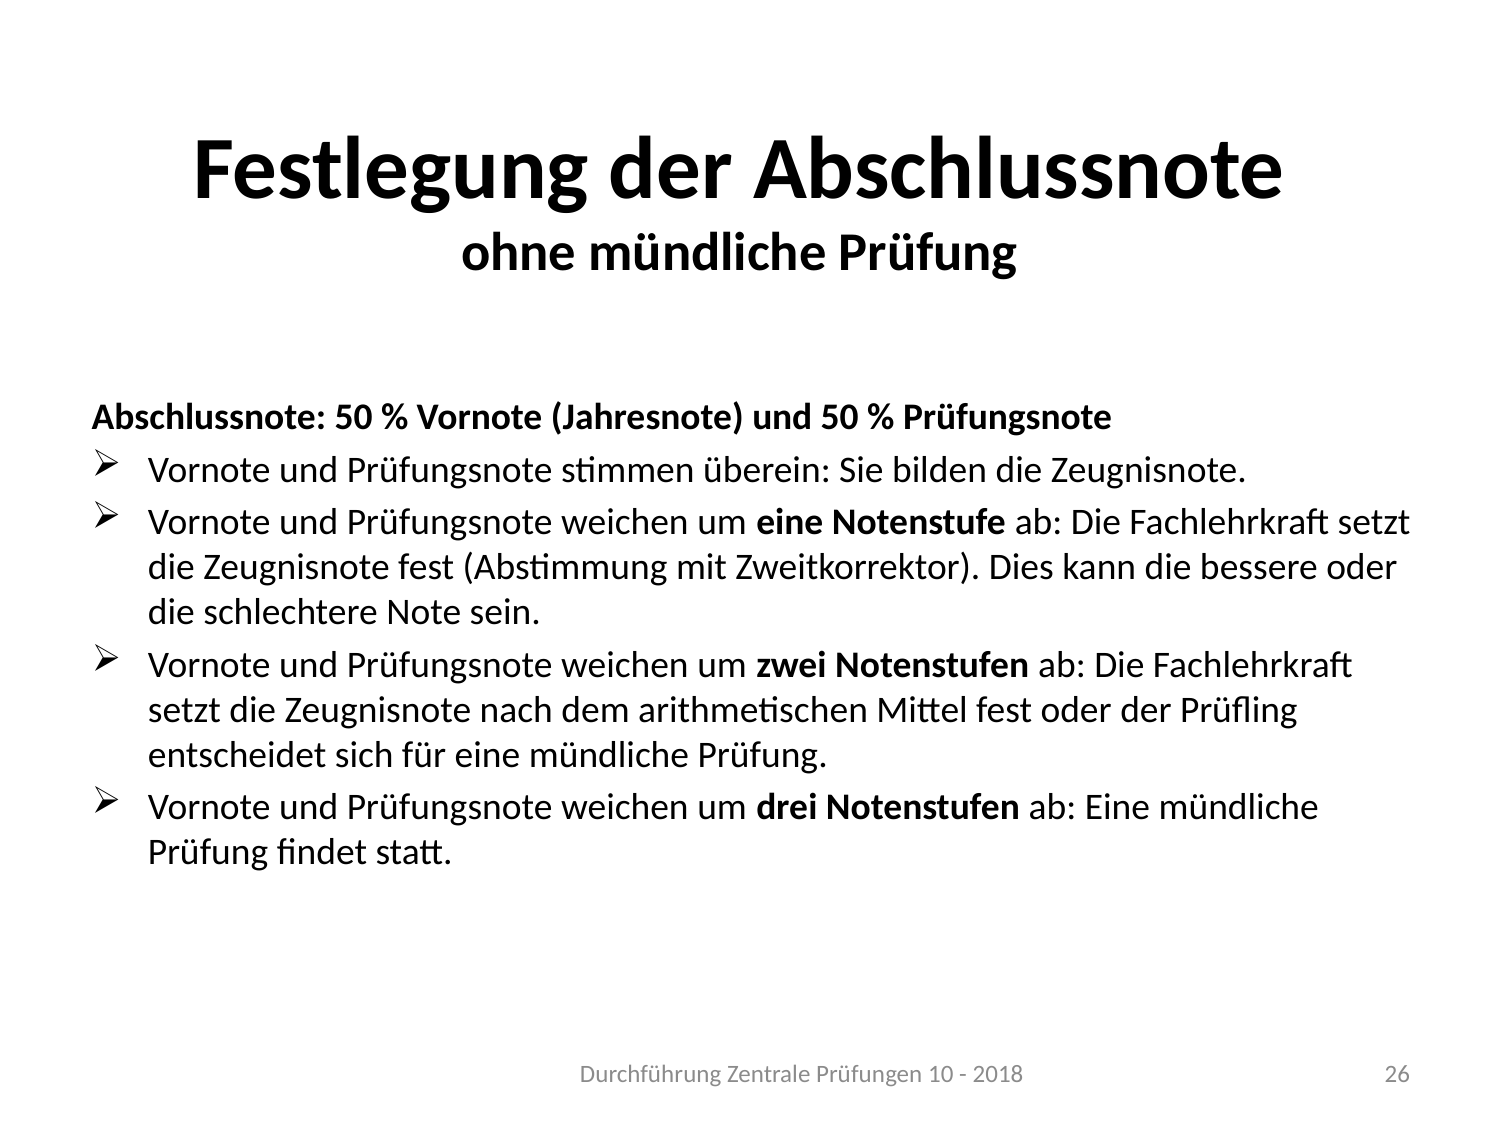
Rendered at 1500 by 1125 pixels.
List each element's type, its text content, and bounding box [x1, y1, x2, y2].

slide_number <Foliennummer> [1074, 1042, 1425, 1103]
list Abschlussnote: 50 % Vornote (Jahresnote) und 50 % Prüfungsnote Vornote und Prüfungsnote stimmen überein: Sie bilden die Zeugnisnote. Vornote und Prüfungsnote weichen um eine Notenstufe ab: Die Fachlehrkraft setzt die Zeugnisnote fest (Abstimmung mit Zweitkorrektor). Dies kann die bessere oder die schlechtere Note sein. Vornote und Prüfungsnote weichen um zwei Notenstufen ab: Die Fachlehrkraft setzt die Zeugnisnote nach dem arithmetischen Mittel fest oder der Prüfling entscheidet sich für eine mündliche Prüfung. Vornote und Prüfungsnote weichen um drei Notenstufen ab: Eine mündliche Prüfung findet statt. [76, 385, 1427, 1000]
title Festlegung der Abschlussnote ohne mündliche Prüfung [64, 101, 1415, 290]
footer Durchführung Zentrale Prüfungen 10 - 2018 [512, 1042, 1074, 1103]
